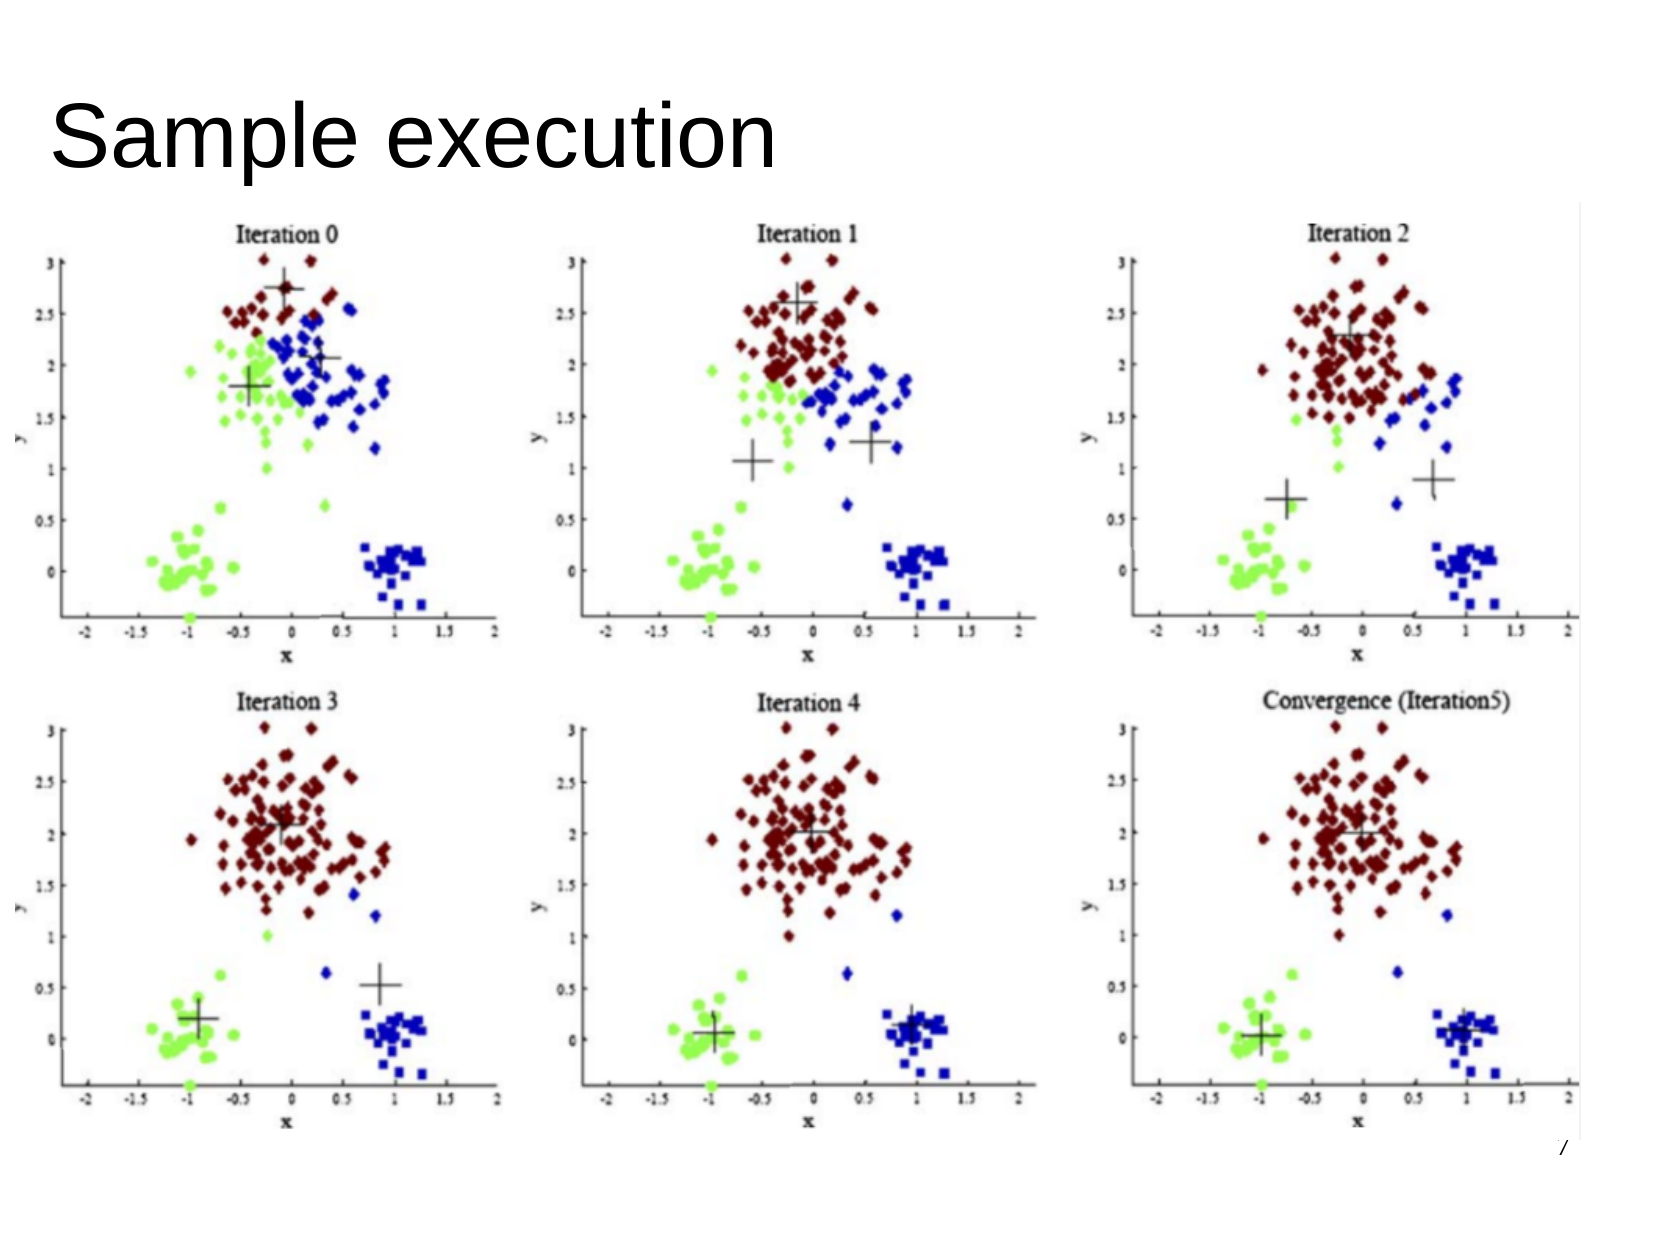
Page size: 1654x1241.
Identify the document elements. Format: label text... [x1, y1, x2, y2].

title Sample execution [43, 69, 1439, 202]
picture [15, 202, 1581, 1141]
